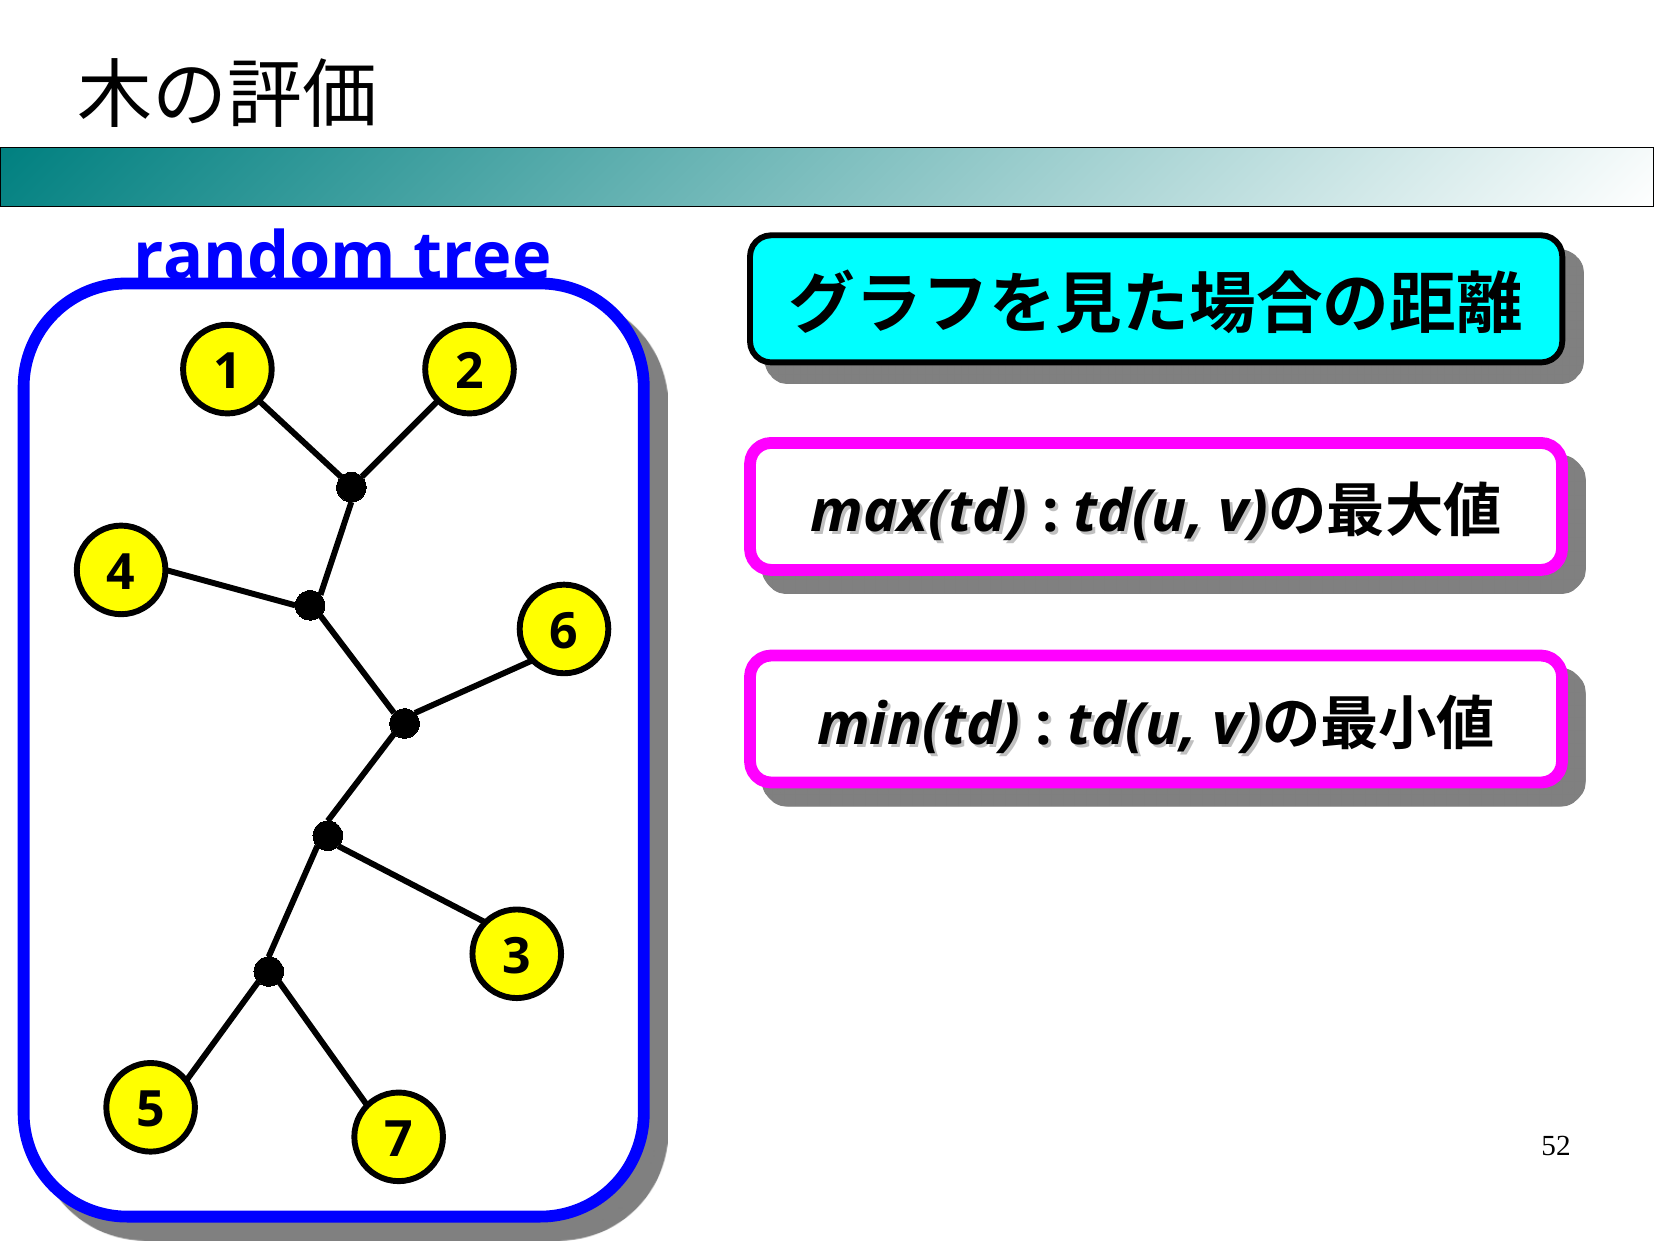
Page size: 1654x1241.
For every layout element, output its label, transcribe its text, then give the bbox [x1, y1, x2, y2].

text_box max(td) : td(u, v)の最大値 [750, 442, 1563, 570]
text_box 4 [76, 525, 166, 615]
text_box グラフを見た場合の距離 [750, 235, 1563, 363]
text_box random tree [138, 200, 547, 288]
text_box 6 [519, 584, 609, 674]
text_box min(td) : td(u, v)の最小値 [750, 655, 1563, 783]
title 木の評価 [77, 29, 1654, 149]
text_box 7 [354, 1092, 443, 1182]
text_box 1 [183, 324, 272, 414]
text_box 2 [425, 324, 514, 414]
text_box [23, 283, 644, 1217]
text_box 5 [106, 1062, 195, 1152]
text_box 3 [472, 909, 562, 999]
